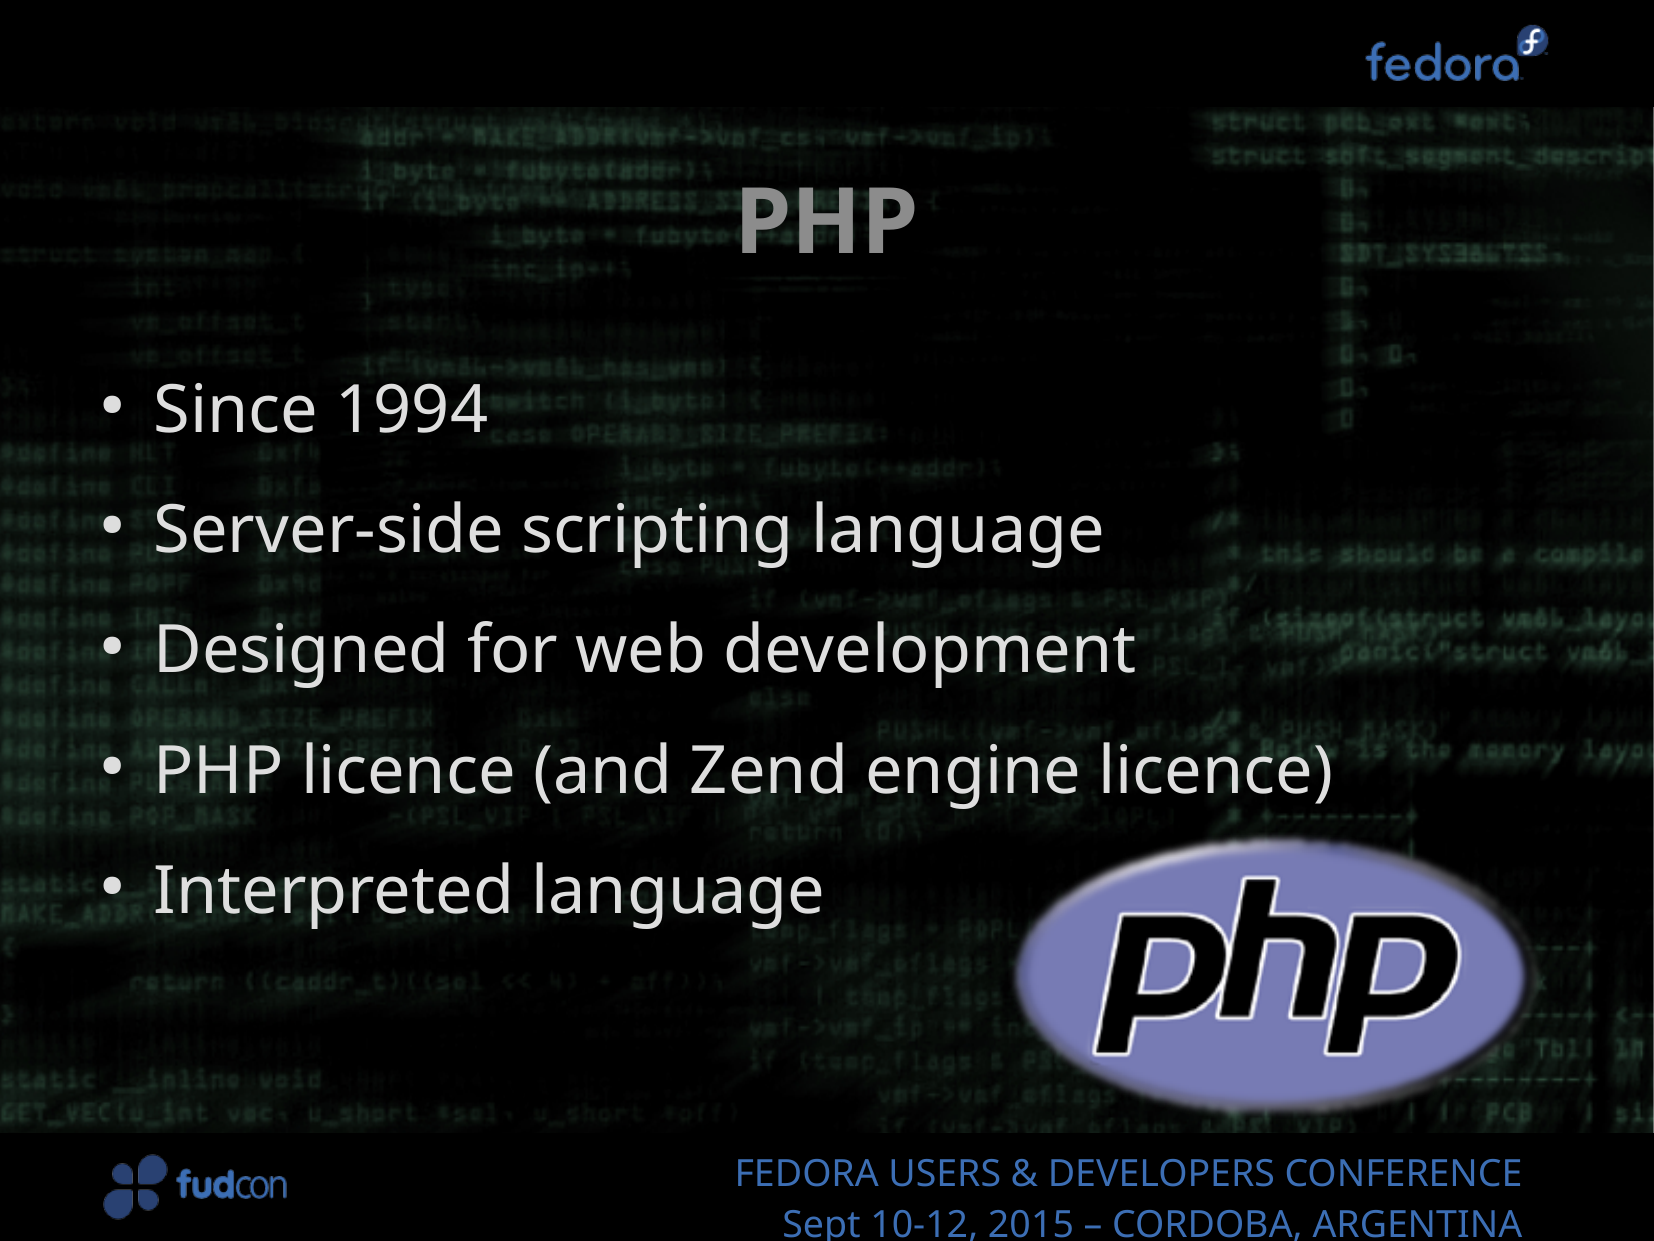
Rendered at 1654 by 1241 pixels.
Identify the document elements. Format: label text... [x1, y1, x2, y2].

picture [0, 0, 1654, 1241]
list Since 1994 Server-side scripting language Designed for web development PHP licence (and Zend engine licence) Interpreted language [82, 361, 1571, 1081]
title PHP [82, 114, 1571, 322]
